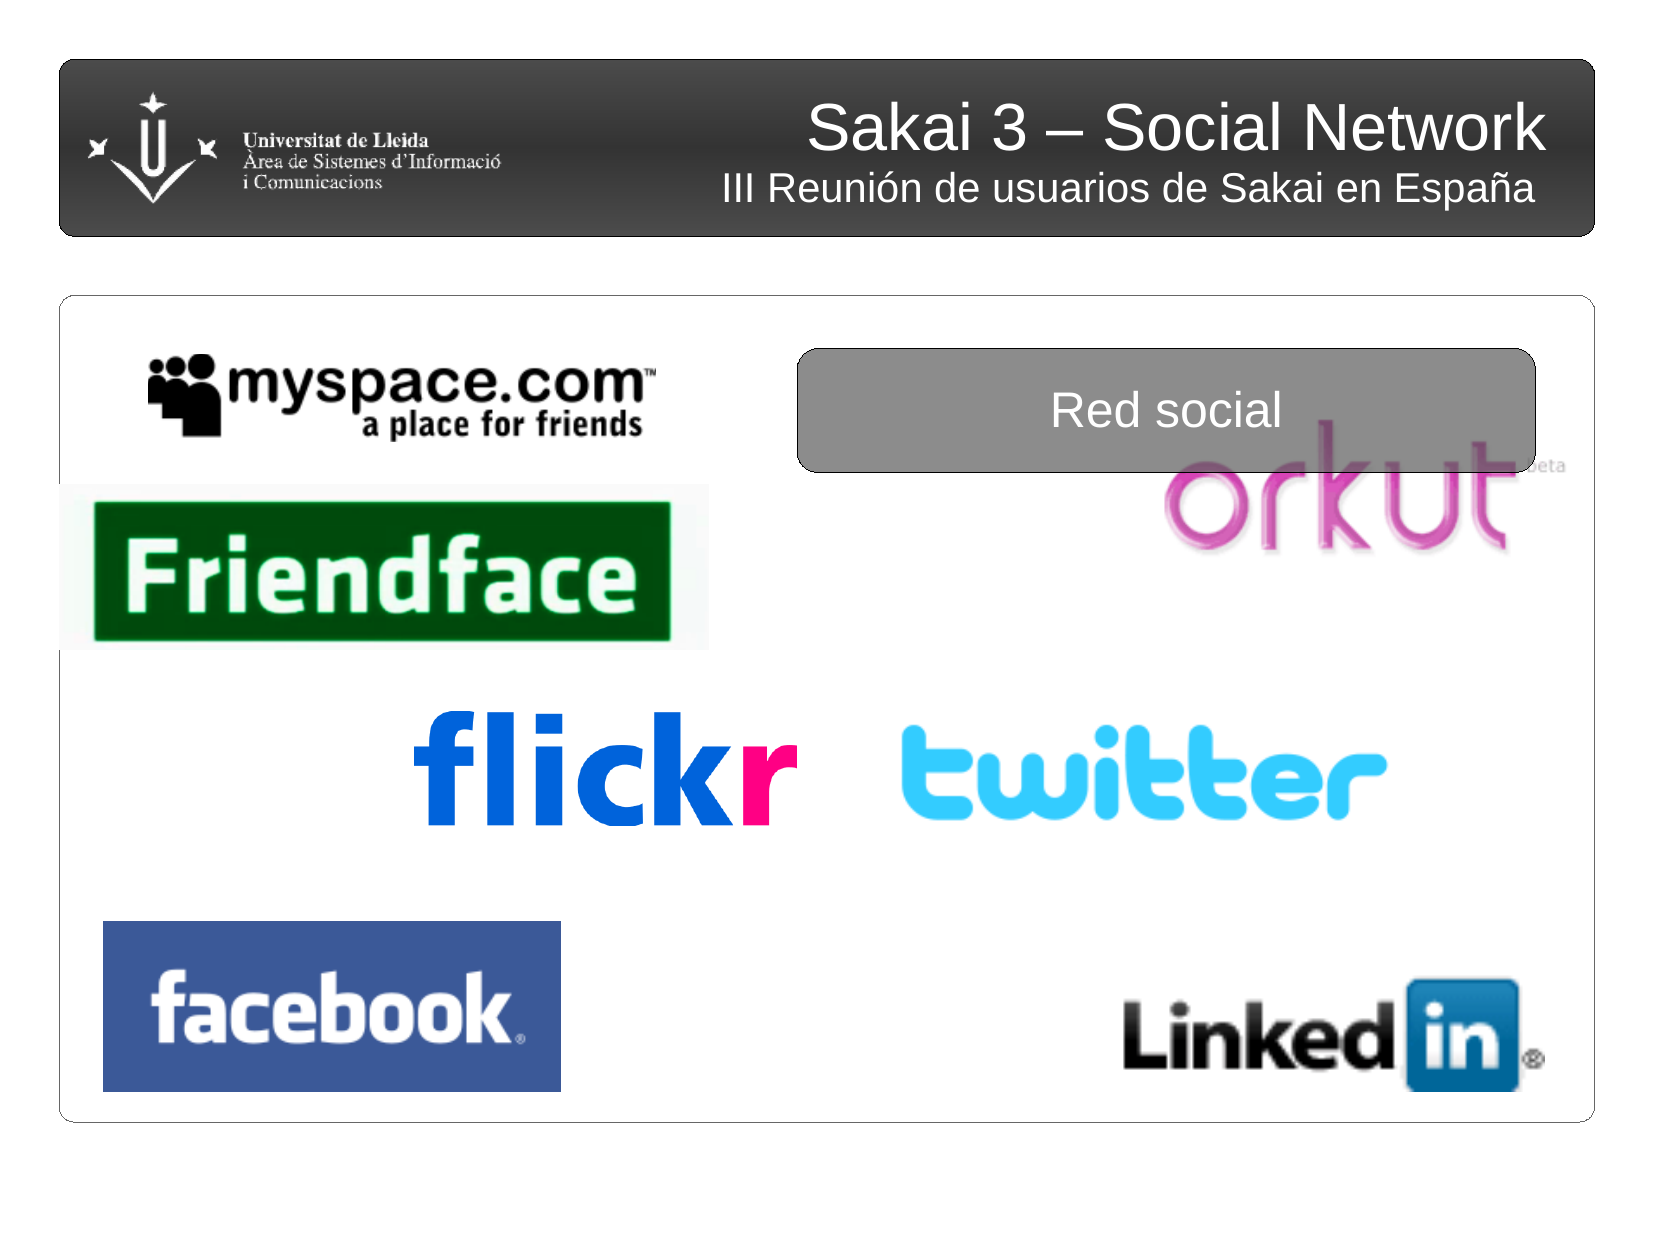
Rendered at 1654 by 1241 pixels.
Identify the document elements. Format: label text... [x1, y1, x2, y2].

picture [1449, 1022, 1499, 1069]
picture [413, 710, 798, 827]
title Sakai 3 – Social Network III Reunión de usuarios de Sakai en España [501, 84, 1548, 218]
picture [64, 75, 530, 225]
picture [1122, 974, 1546, 1093]
text_box Red social [797, 348, 1536, 473]
picture [1151, 413, 1568, 562]
picture [102, 920, 562, 1093]
picture [885, 708, 1404, 838]
picture [147, 353, 657, 443]
picture [59, 484, 709, 650]
